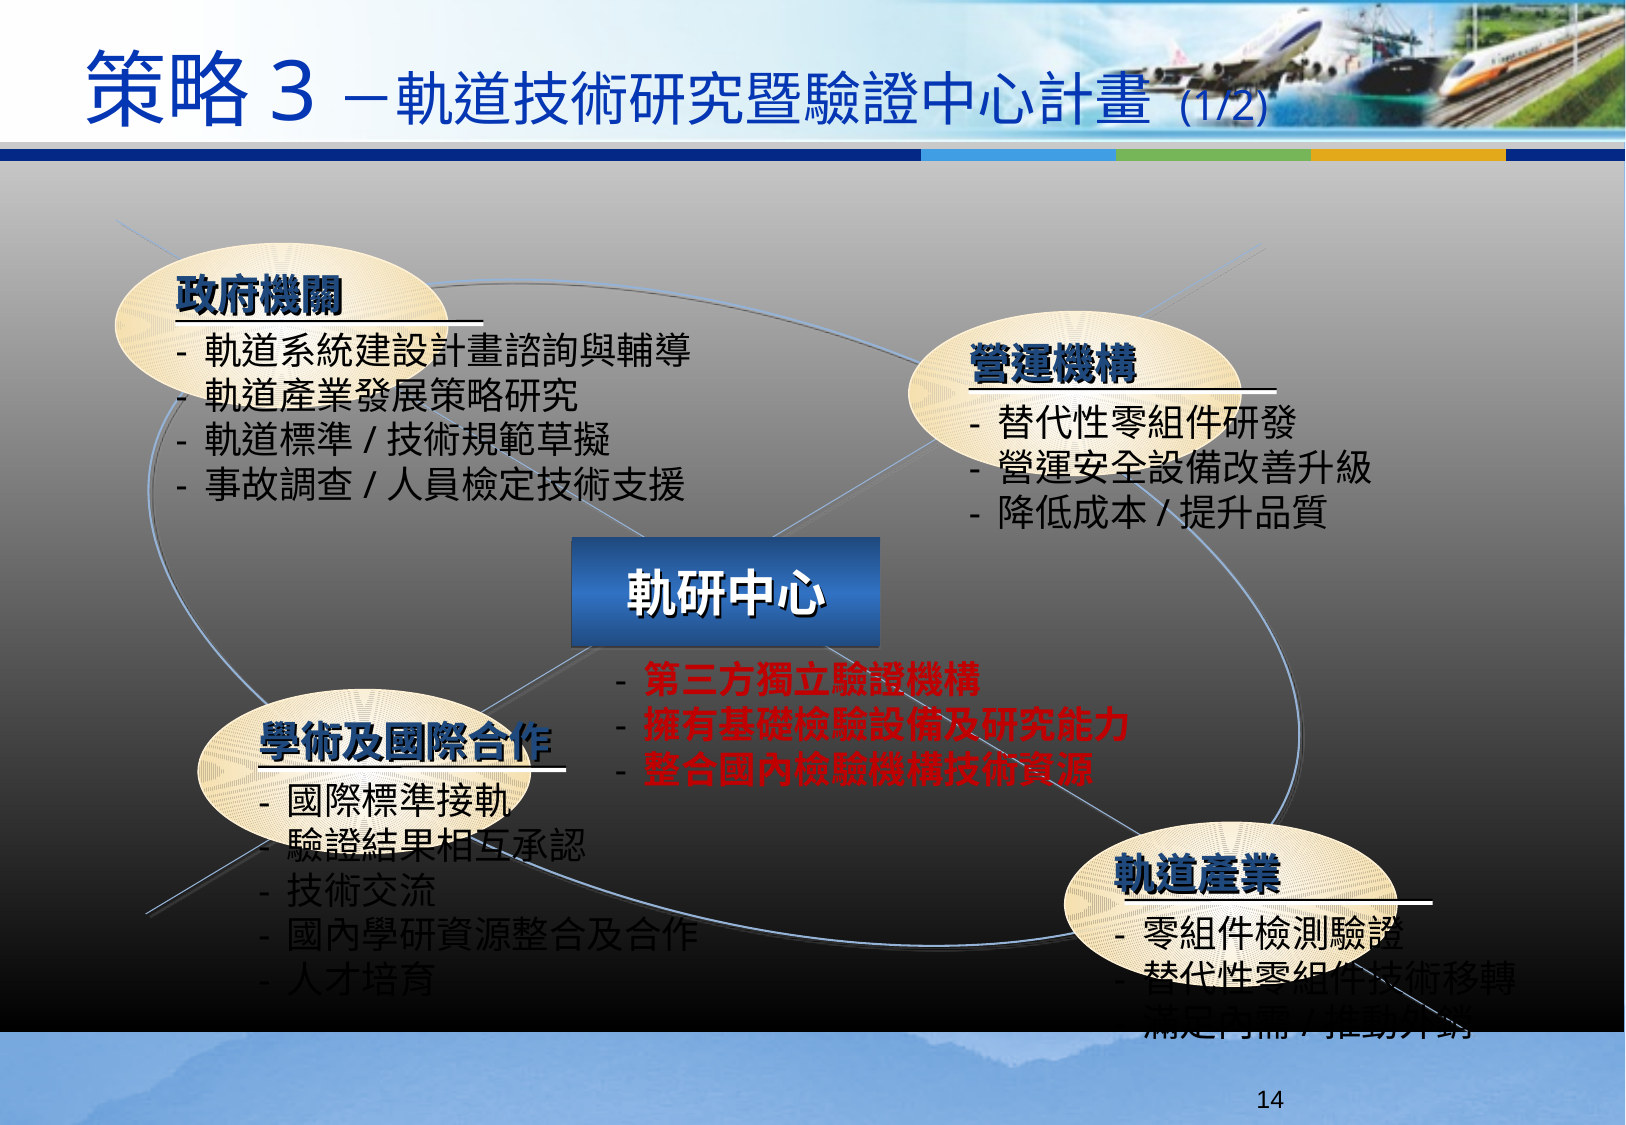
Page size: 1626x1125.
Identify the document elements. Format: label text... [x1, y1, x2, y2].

text_box 軌研中心 [571, 537, 881, 646]
title 策略3－軌道技術研究暨驗證中心計畫 (1/2) [68, 19, 1593, 155]
text_box 政府機關 軌道系統建設計畫諮詢與輔導 軌道產業發展策略研究 軌道標準/技術規範草擬 事故調查/人員檢定技術支援 [169, 266, 703, 539]
text_box 學術及國際合作 國際標準接軌 驗證結果相互承認 技術交流 國內學研資源整合及合作 人才培育 [252, 712, 717, 1035]
text_box [1064, 849, 1107, 959]
text_box [198, 689, 479, 832]
text_box 軌道產業 零組件檢測驗證 替代性零組件技術移轉 滿足內需/推動外銷 [1107, 845, 1534, 1068]
text_box 營運機構 替代性零組件研發 營運安全設備改善升級 降低成本/提升品質 [962, 334, 1383, 557]
text_box 第三方獨立驗證機構 擁有基礎檢驗設備及研究能力 整合國內檢驗機構技術資源 [599, 639, 1152, 811]
text_box 14 [1241, 1071, 1621, 1125]
text_box [1116, 822, 1346, 845]
text_box [908, 311, 1190, 454]
text_box [115, 243, 396, 386]
